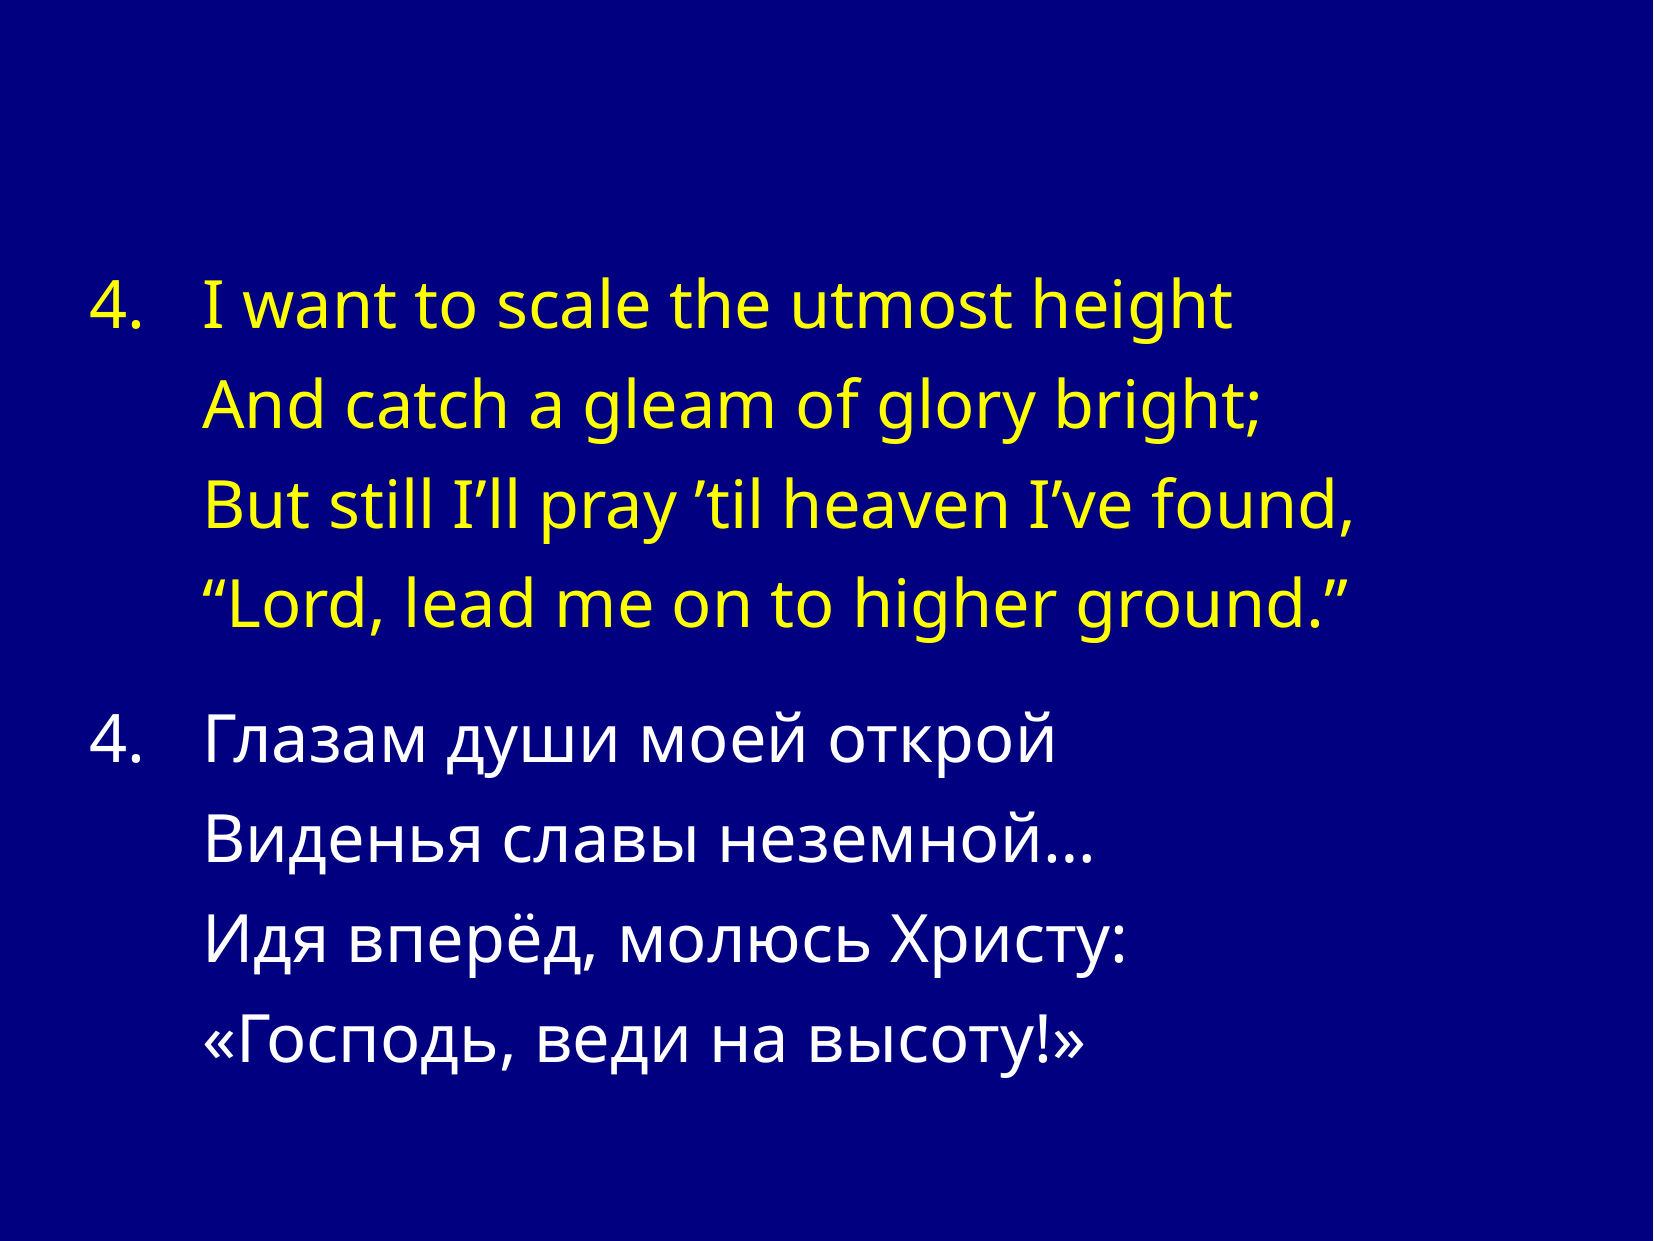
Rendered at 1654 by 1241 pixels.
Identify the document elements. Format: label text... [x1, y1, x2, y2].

text_box 4. I want to scale the utmost height And catch a gleam of glory bright; But still I’ll pray ’til heaven I’ve found, “Lord, lead me on to higher ground.” [75, 150, 1576, 638]
text_box 4. Глазам души моей открой Виденья славы неземной… Идя вперёд, молюсь Христу: «Господь, веди на высоту!» [75, 675, 1576, 1163]
